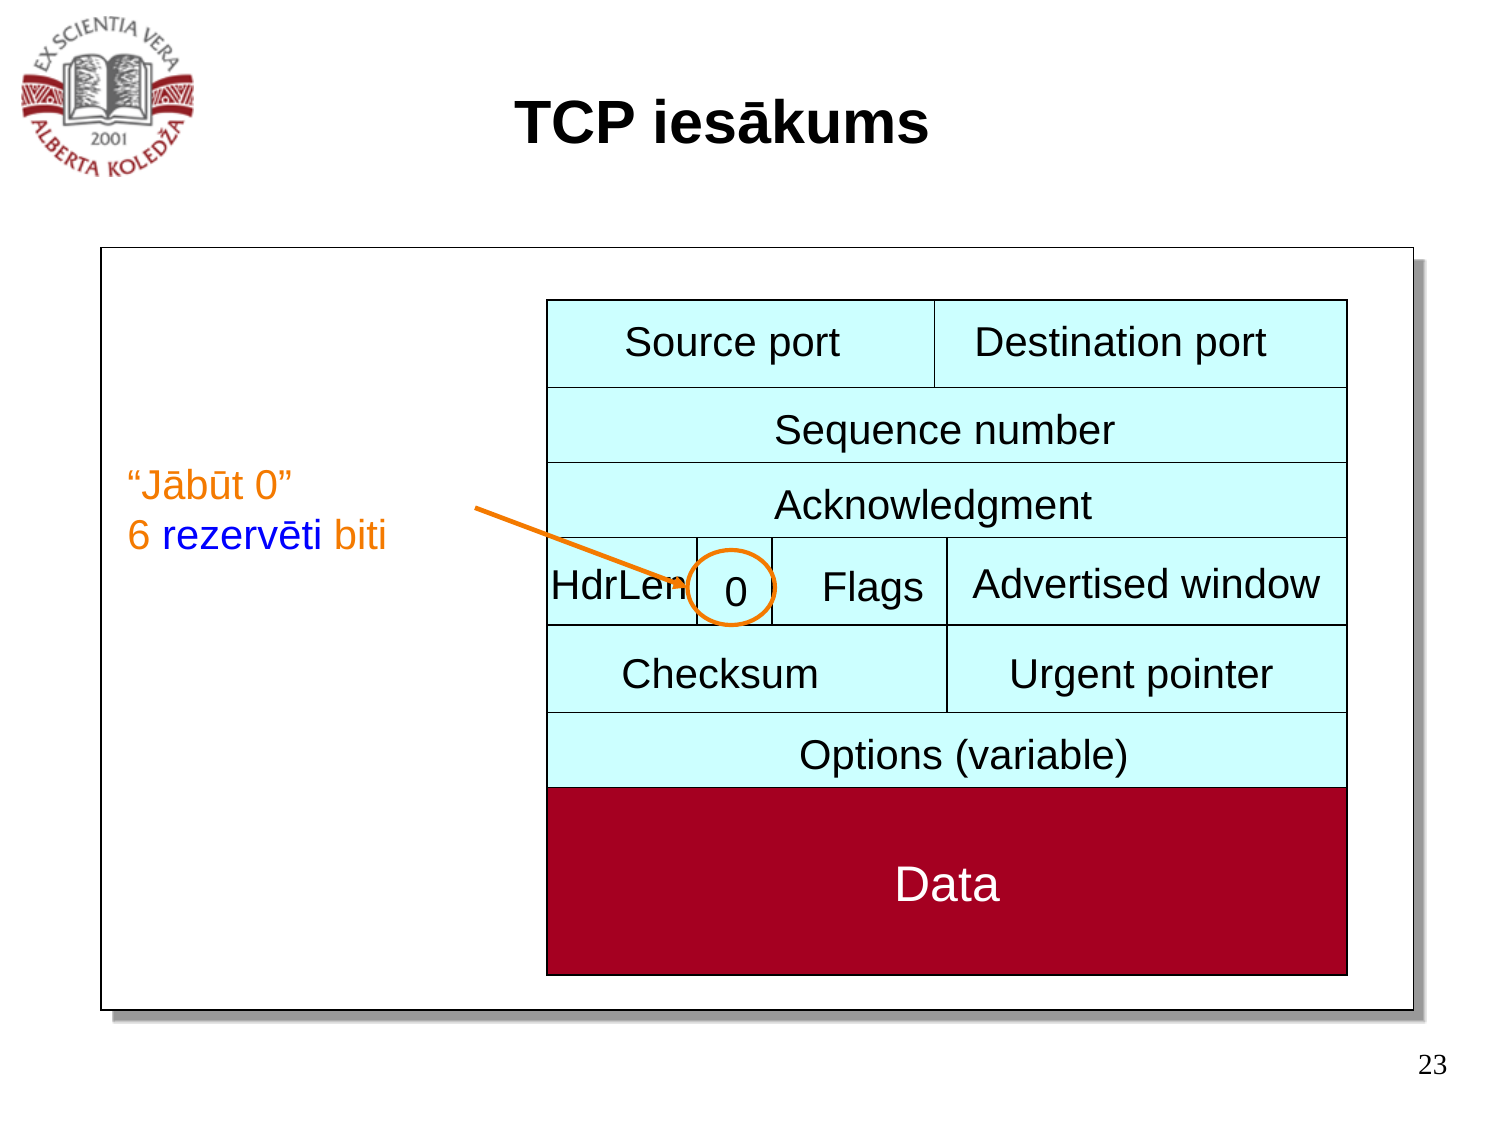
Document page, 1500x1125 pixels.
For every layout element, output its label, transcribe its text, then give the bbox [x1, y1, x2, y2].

text_box HdrLen [535, 549, 696, 616]
text_box <skaitlis> [1312, 1037, 1463, 1101]
text_box [100, 247, 1414, 1010]
text_box Urgent pointer [994, 639, 1289, 705]
text_box Options (variable) [784, 720, 1145, 786]
text_box Acknowledgment [759, 470, 1108, 536]
text_box Flags [807, 551, 939, 618]
text_box HdrLen [698, 559, 709, 616]
text_box Source port [609, 307, 856, 374]
picture [21, 16, 194, 177]
text_box HdrLen [698, 549, 711, 559]
text_box Advertised window [957, 549, 1336, 616]
text_box HdrLen [595, 549, 696, 583]
text_box Data [547, 787, 1348, 975]
text_box Checksum [606, 639, 835, 705]
text_box Destination port [959, 307, 1282, 374]
text_box Sequence number [759, 395, 1131, 461]
title TCP iesākums [50, 62, 1374, 175]
text_box 0 [752, 617, 763, 624]
text_box “Jābūt 0” 6 rezervēti biti [112, 449, 476, 566]
text_box HdrLen [690, 571, 696, 605]
text_box 0 [709, 557, 763, 622]
